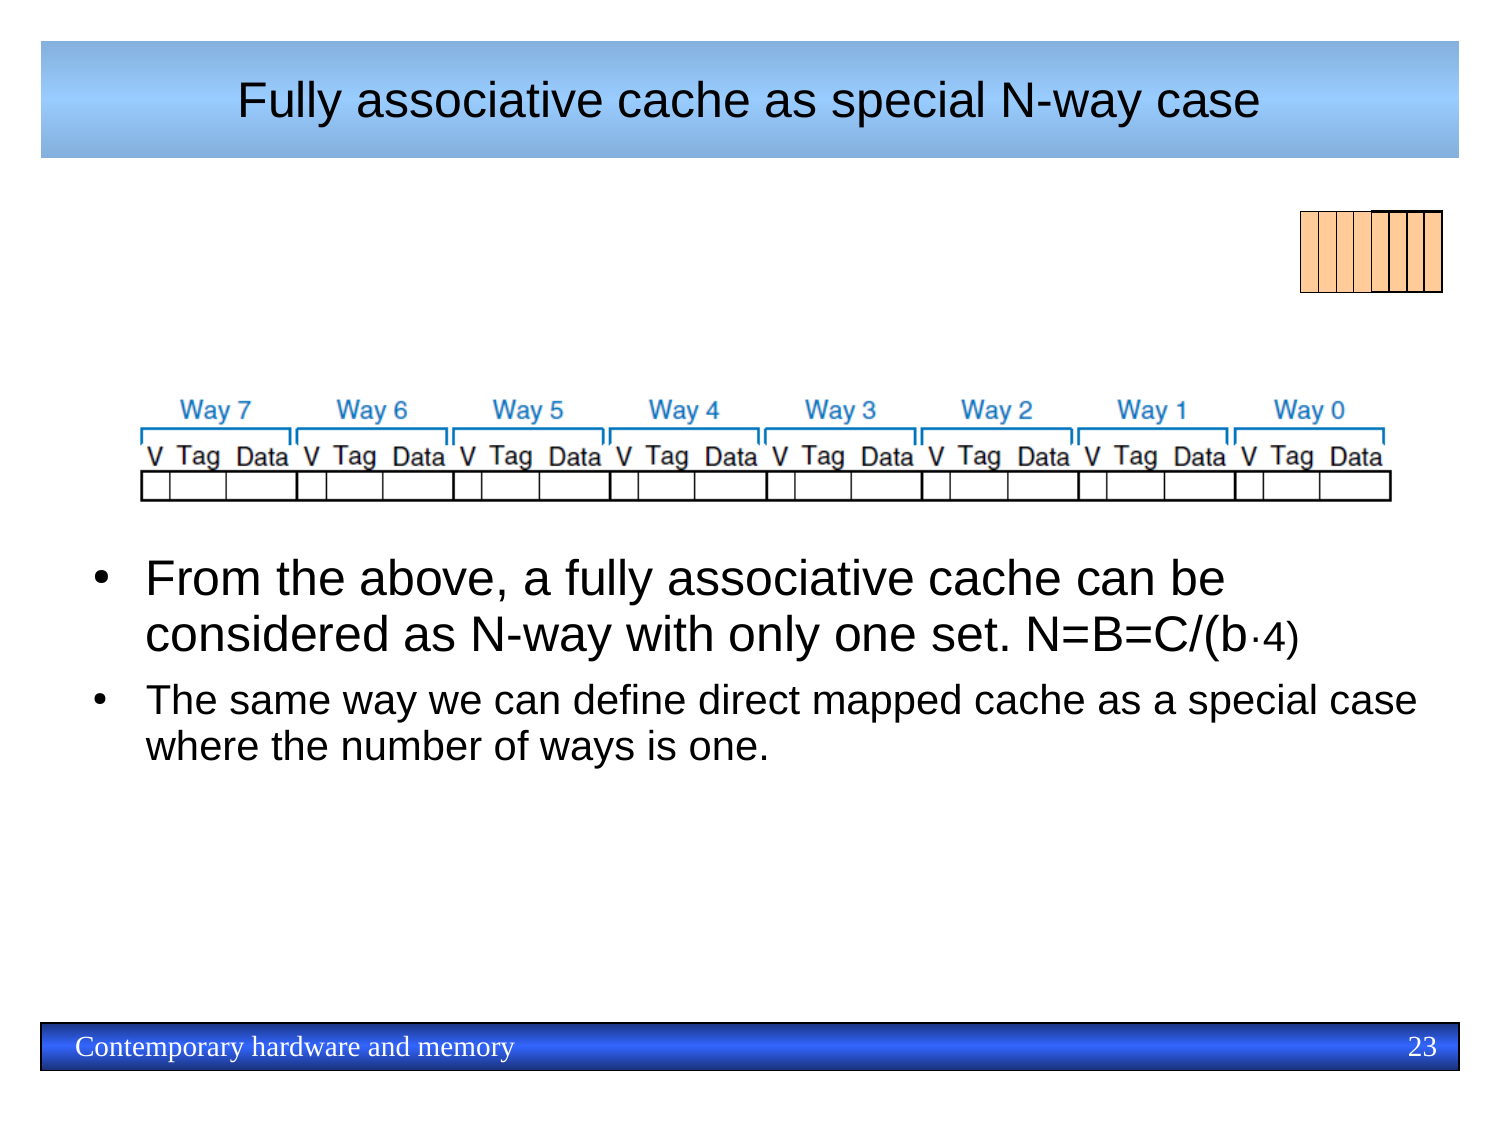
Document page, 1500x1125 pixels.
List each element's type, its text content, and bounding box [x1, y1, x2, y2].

table_cell [1371, 293, 1407, 346]
table_cell [1319, 212, 1336, 292]
table_cell [1337, 212, 1353, 292]
table_header [1353, 163, 1371, 211]
table_cell [1301, 212, 1318, 292]
table_header [1407, 163, 1424, 210]
table_cell [1336, 293, 1371, 346]
table_header [1300, 163, 1318, 211]
table_cell [1300, 293, 1336, 346]
table_cell [1425, 213, 1441, 291]
picture [124, 386, 1403, 513]
table_header [1336, 163, 1353, 211]
table_cell [1354, 212, 1371, 292]
table_header [1424, 163, 1442, 210]
table_cell [1372, 213, 1388, 291]
list From the above, a fully associative cache can be considered as N-way with only one set. N=B=C/(b·4) The same way we can define direct mapped cache as a special case where the number of ways is one. [75, 549, 1426, 976]
table_header [1371, 163, 1389, 210]
table_header [1389, 163, 1407, 210]
table_cell [1408, 213, 1423, 291]
table_header [1318, 163, 1336, 211]
table_cell [1407, 293, 1442, 346]
table_cell [1390, 213, 1406, 291]
title Fully associative cache as special N-way case [41, 41, 1459, 158]
